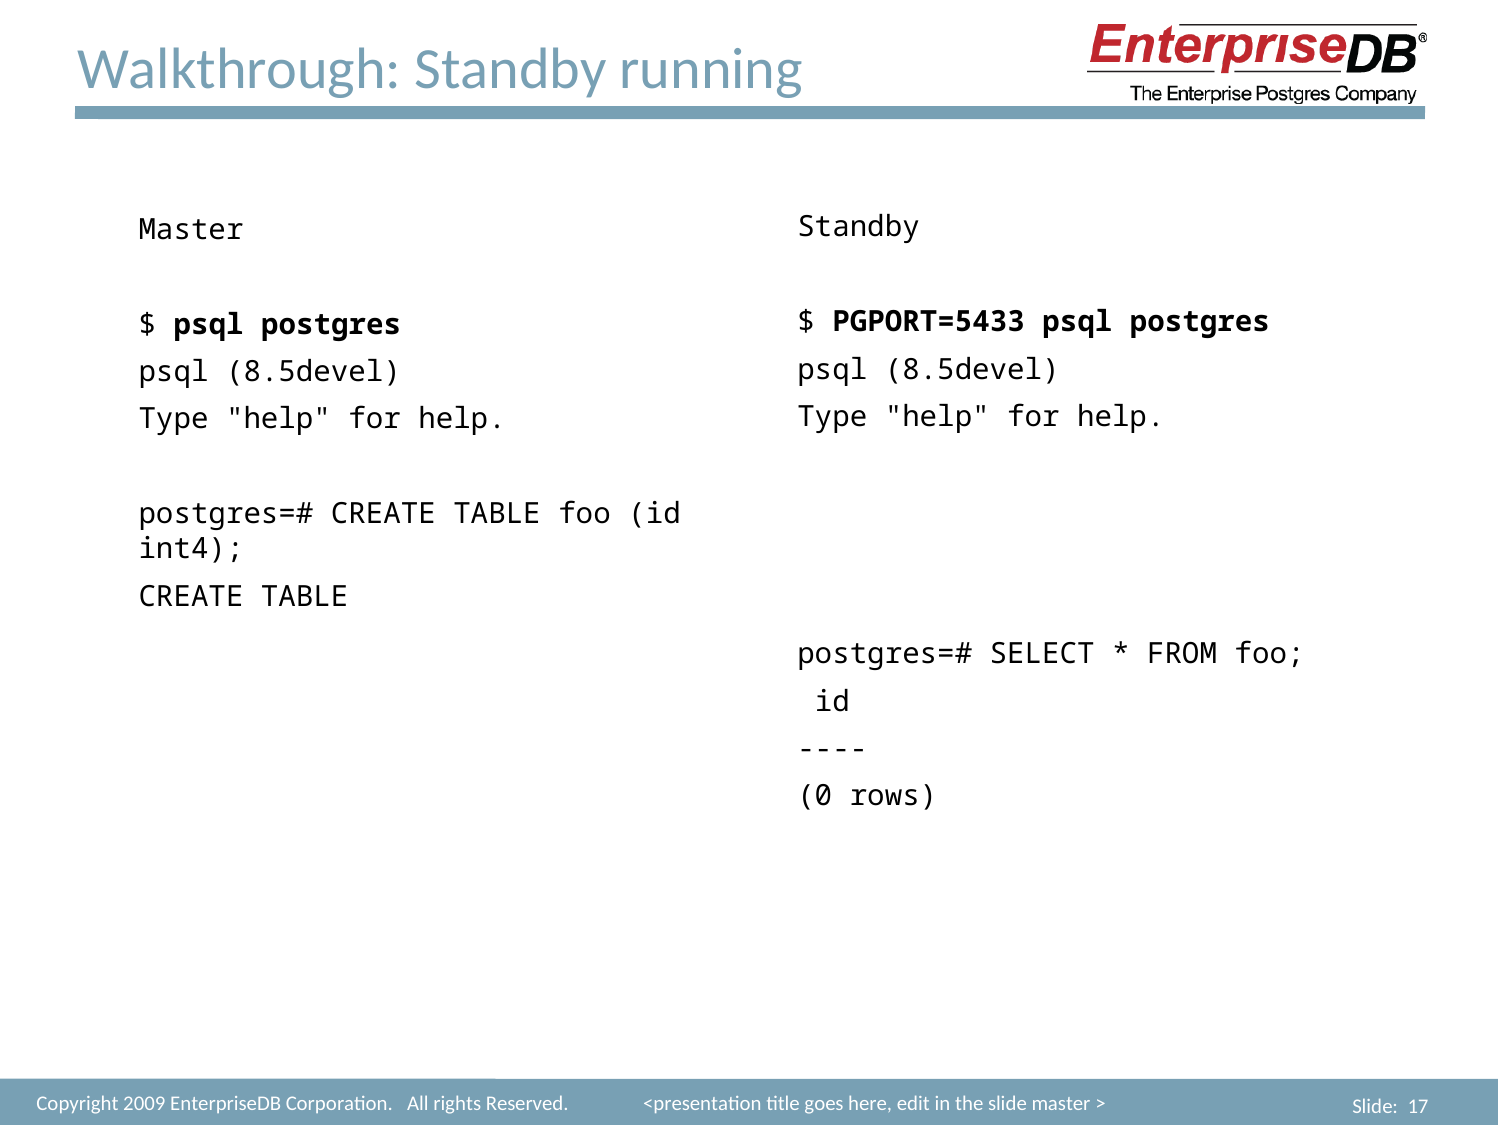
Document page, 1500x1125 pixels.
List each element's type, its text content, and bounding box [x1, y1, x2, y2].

title Walkthrough: Standby running [62, 4, 1088, 126]
list Master $ psql postgres psql (8.5devel) Type "help" for help. postgres=# CREATE TABLE foo (id int4); CREATE TABLE [79, 202, 739, 945]
picture [1088, 24, 1427, 104]
list Standby $ PGPORT=5433 psql postgres psql (8.5devel) Type "help" for help. postgres=# SELECT * FROM foo; id ---- (0 rows) [738, 200, 1426, 943]
